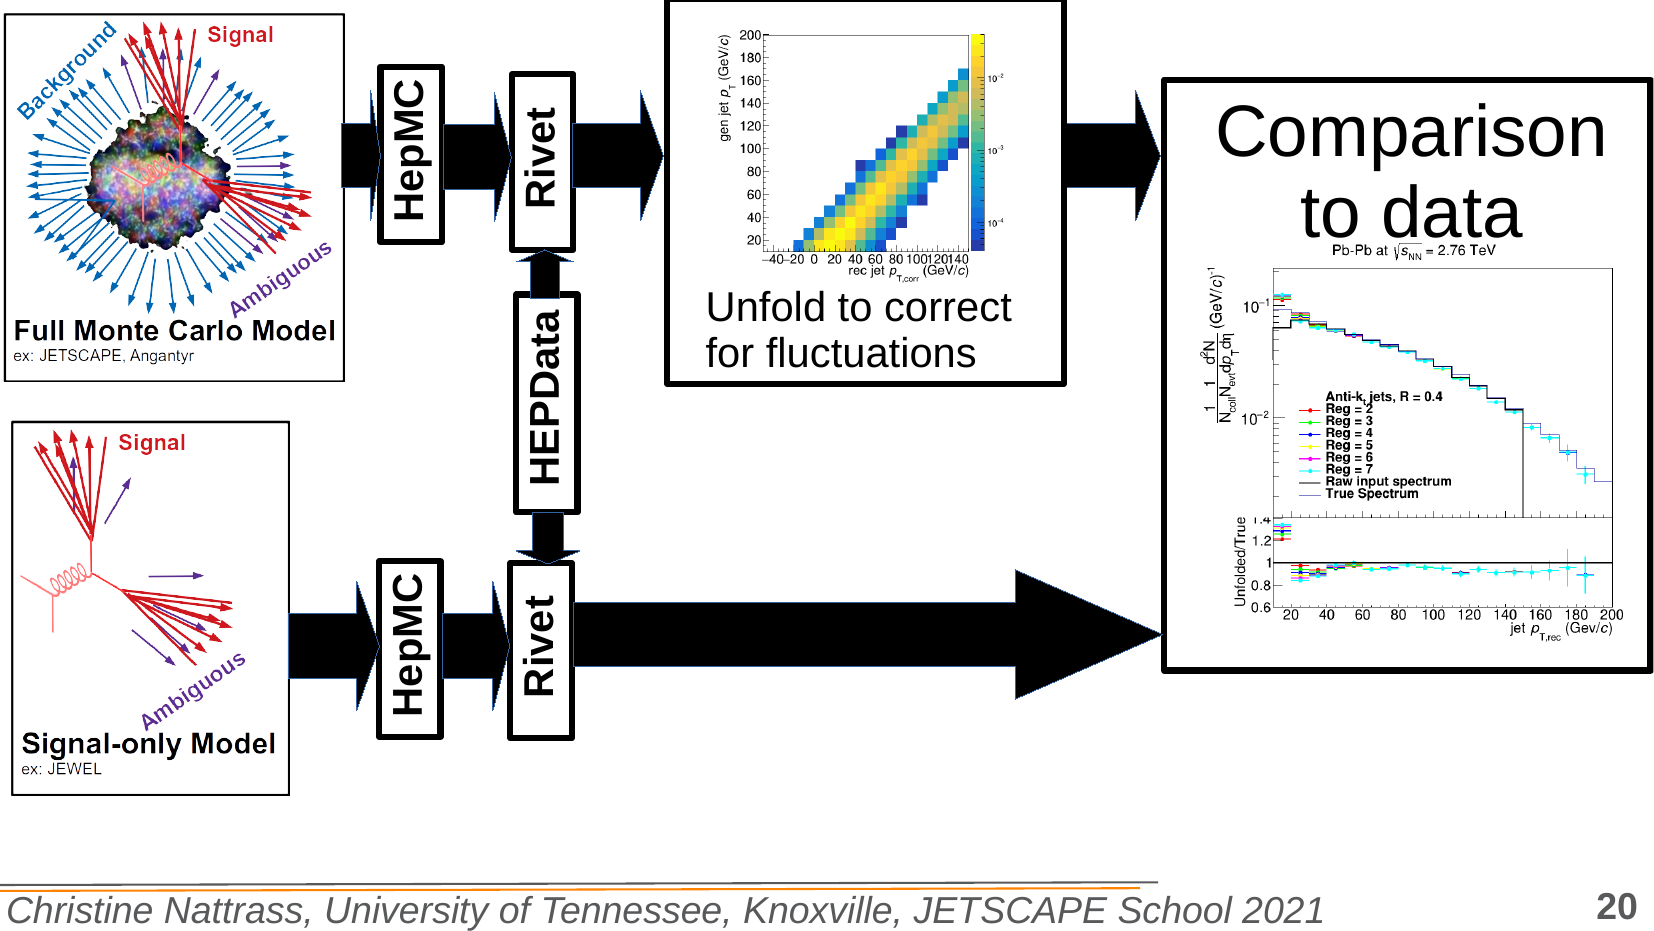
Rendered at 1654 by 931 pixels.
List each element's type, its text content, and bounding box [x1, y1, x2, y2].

picture [0, 420, 290, 796]
picture [3, 6, 346, 382]
text_box Comparison to data [1171, 83, 1647, 318]
text_box HepMC [382, 564, 437, 733]
text_box [572, 90, 664, 221]
text_box [288, 581, 380, 711]
text_box Rivet [513, 566, 569, 735]
text_box [443, 92, 512, 222]
text_box [573, 569, 1163, 700]
picture [1194, 240, 1634, 668]
text_box Unfold to correct for fluctuations [690, 276, 1043, 384]
picture [716, 7, 1006, 285]
text_box HEPData [519, 298, 574, 505]
text_box Rivet [515, 77, 570, 246]
text_box [516, 249, 574, 299]
text_box [1067, 90, 1161, 221]
text_box HepMC [384, 70, 439, 239]
text_box [442, 581, 510, 711]
text_box [516, 512, 580, 564]
text_box [341, 90, 381, 221]
